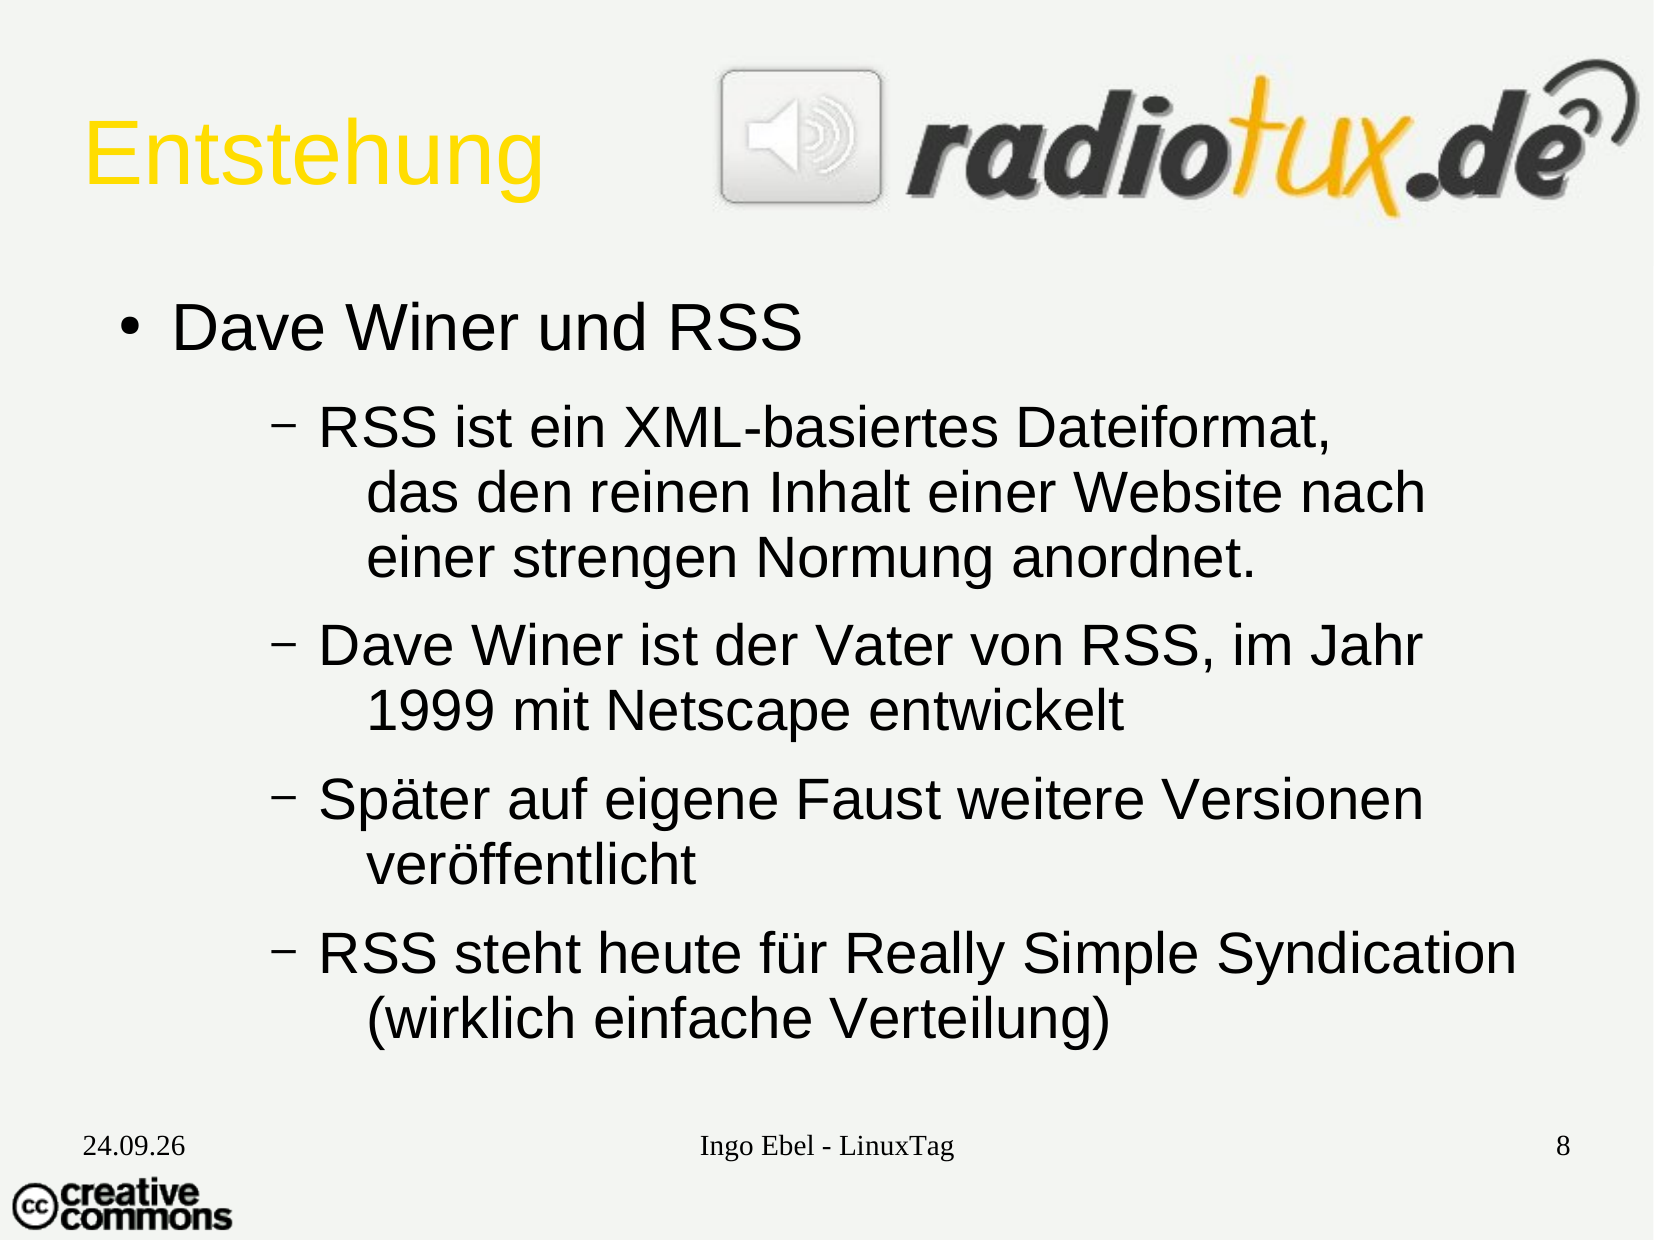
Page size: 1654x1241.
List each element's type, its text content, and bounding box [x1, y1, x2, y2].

picture [649, 0, 1654, 266]
title Entstehung [82, 49, 1571, 257]
list Dave Winer und RSS RSS ist ein XML-basiertes Dateiformat, das den reinen Inhalt einer Website nach einer strengen Normung anordnet. Dave Winer ist der Vater von RSS, im Jahr 1999 mit Netscape entwickelt Später auf eigene Faust weitere Versionen veröffentlicht RSS steht heute für Really Simple Syndication (wirklich einfache Verteilung) [82, 290, 1571, 1109]
picture [0, 1121, 236, 1240]
